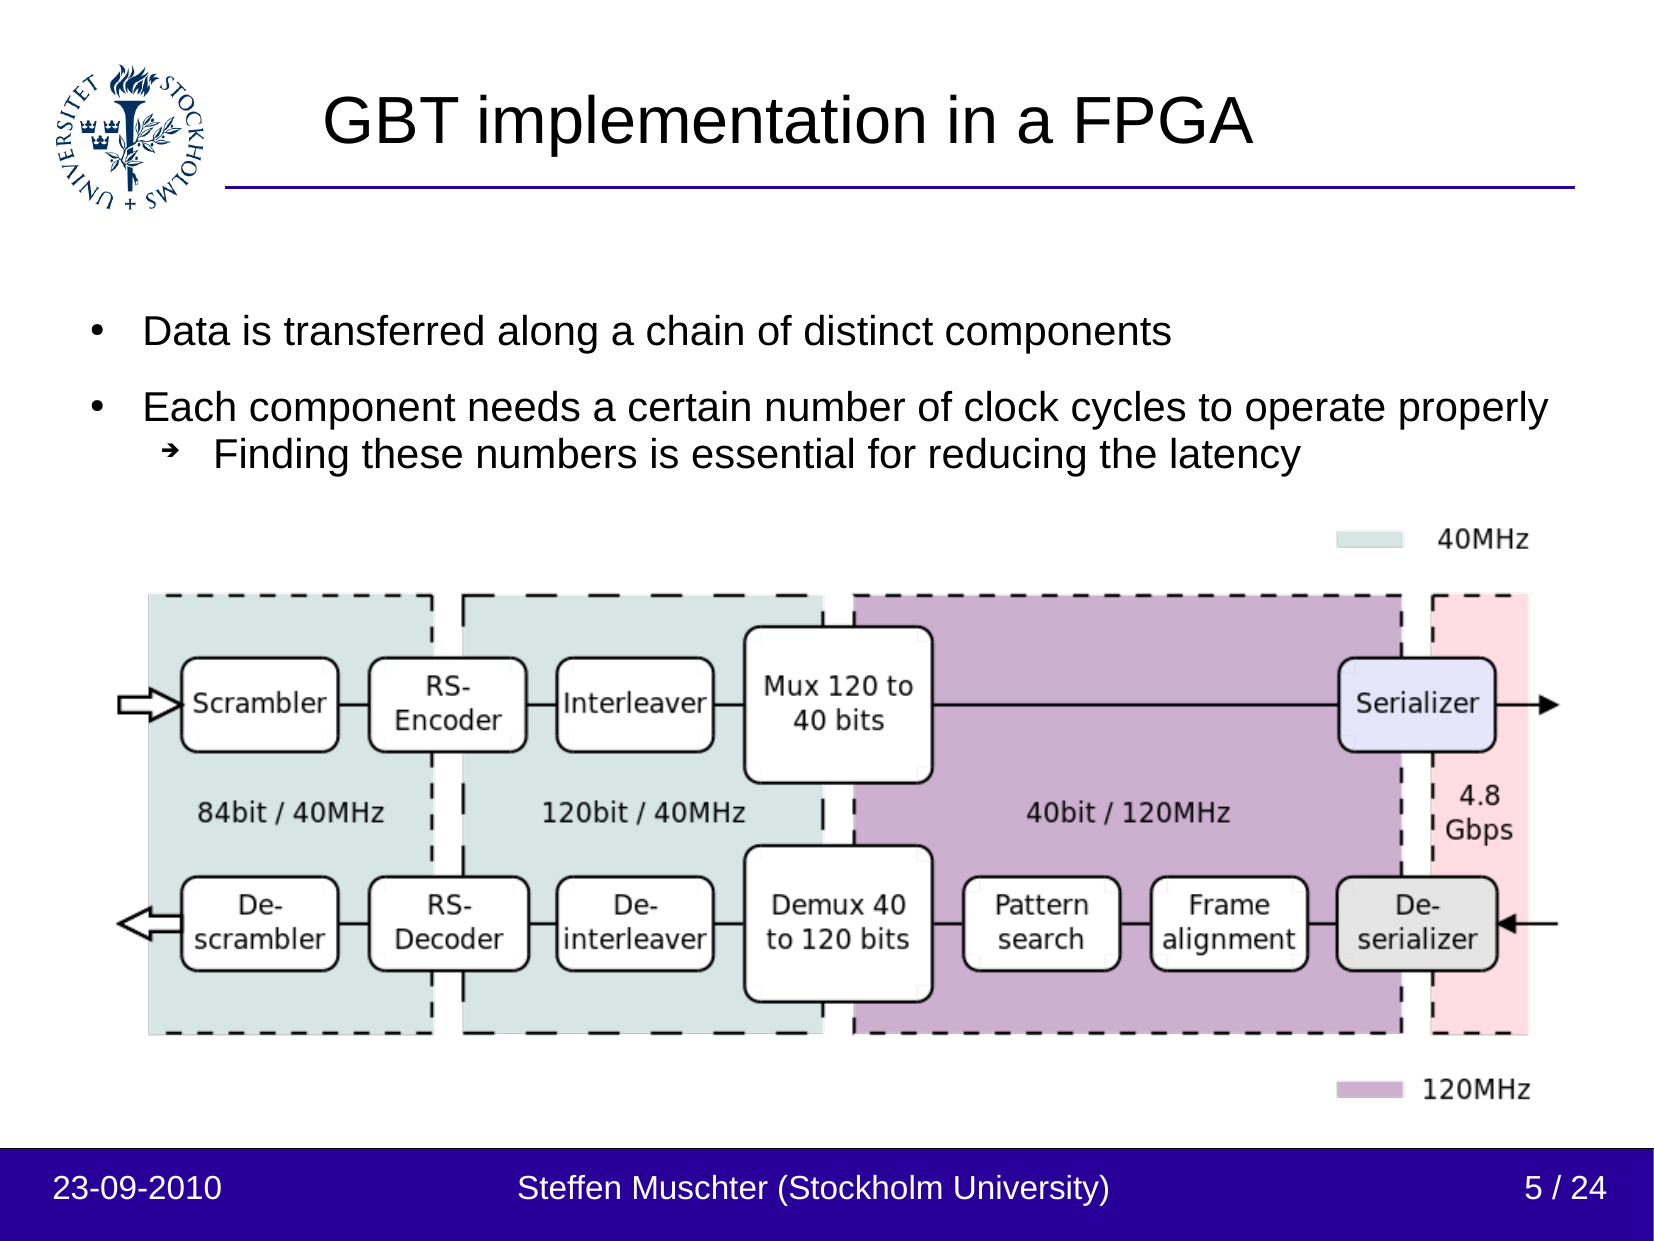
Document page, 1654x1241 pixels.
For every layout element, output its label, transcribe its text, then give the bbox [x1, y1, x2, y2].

picture [116, 524, 1561, 1104]
text_box GBT implementation in a FPGA [307, 75, 1272, 165]
picture [54, 64, 212, 215]
text_box 5 / 24 [1403, 1162, 1623, 1215]
text_box Data is transferred along a chain of distinct components Each component needs a certain number of clock cycles to operate properly Finding these numbers is essential for reducing the latency [75, 300, 1651, 485]
